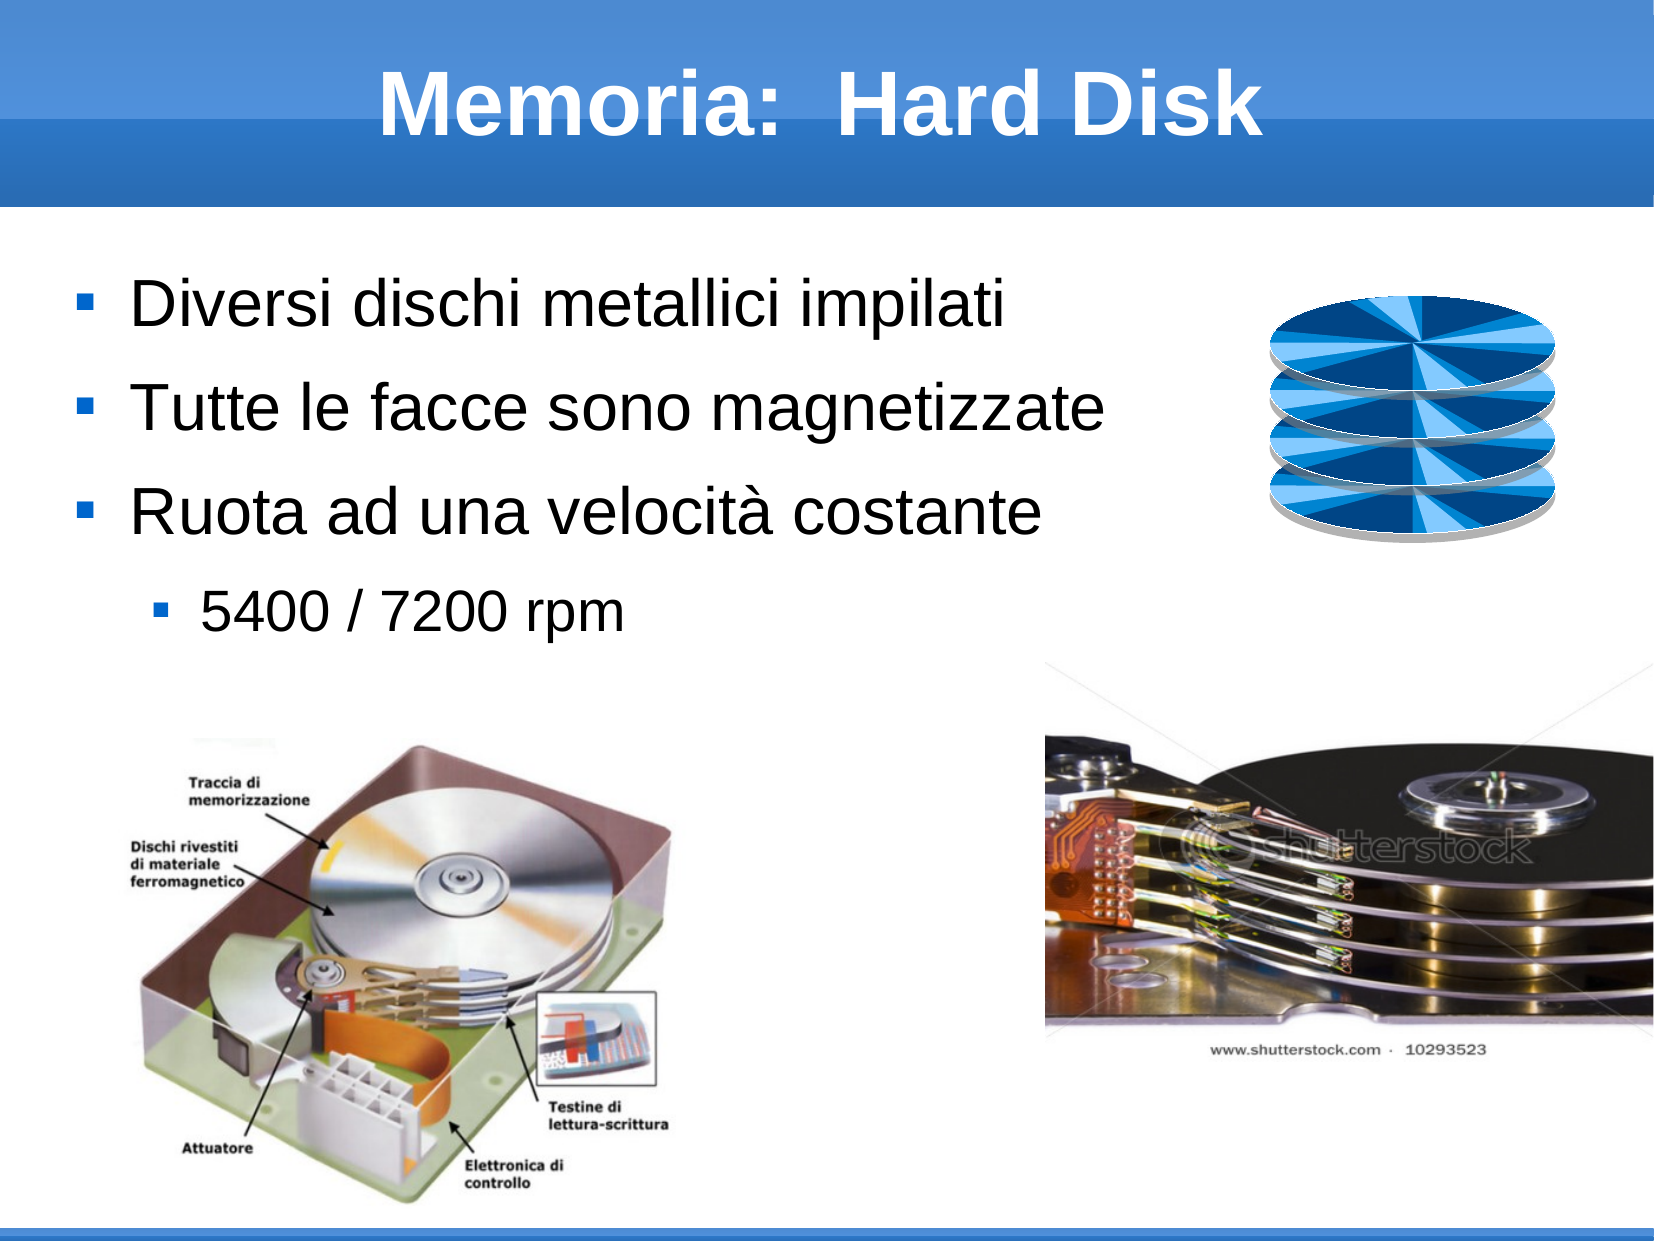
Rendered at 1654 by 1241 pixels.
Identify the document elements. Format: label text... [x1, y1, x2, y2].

picture [1045, 661, 1654, 1062]
text_box [1269, 295, 1556, 543]
list Diversi dischi metallici impilati Tutte le facce sono magnetizzate Ruota ad una velocità costante 5400 / 7200 rpm [59, 265, 1595, 1196]
picture [118, 738, 709, 1211]
title Memoria: Hard Disk [76, 0, 1565, 208]
